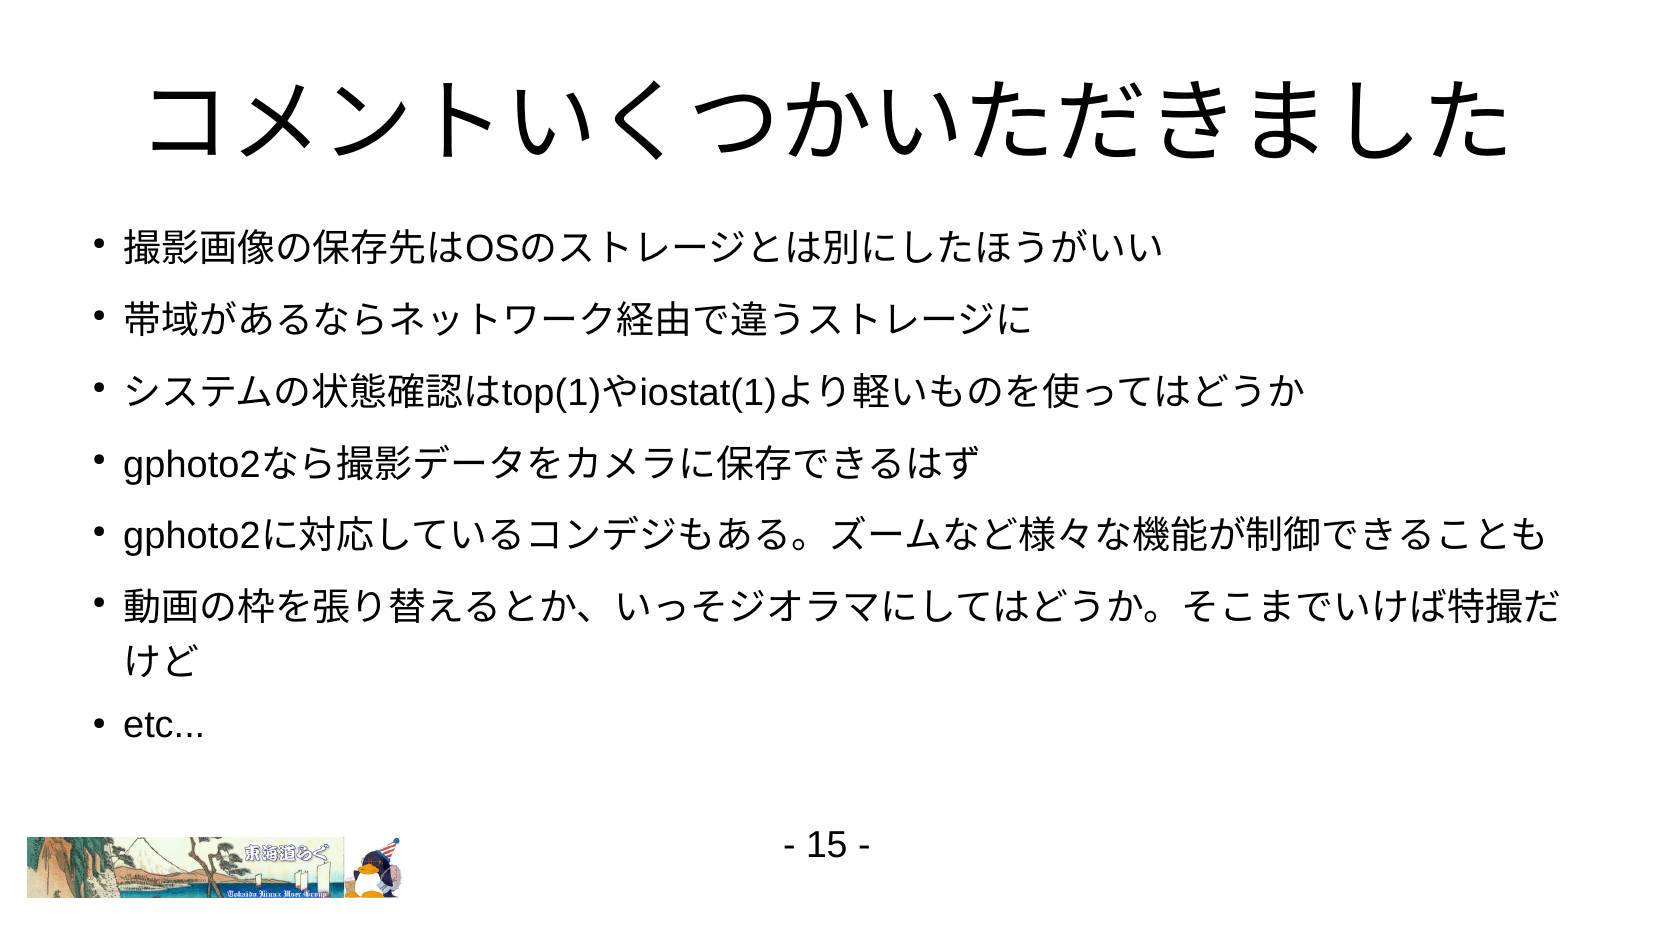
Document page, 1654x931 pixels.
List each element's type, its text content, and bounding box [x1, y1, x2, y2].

text_box - <番号> - [728, 811, 926, 877]
title コメントいくつかいただきました [82, 37, 1571, 193]
picture [27, 837, 402, 898]
list 撮影画像の保存先はOSのストレージとは別にしたほうがいい 帯域があるならネットワーク経由で違うストレージに システムの状態確認はtop(1)やiostat(1)より軽いものを使ってはどうか gphoto2なら撮影データをカメラに保存できるはず gphoto2に対応しているコンデジもある。ズームなど様々な機能が制御できることも 動画の枠を張り替えるとか、いっそジオラマにしてはどうか。そこまでいけば特撮だけど etc... [82, 217, 1571, 758]
